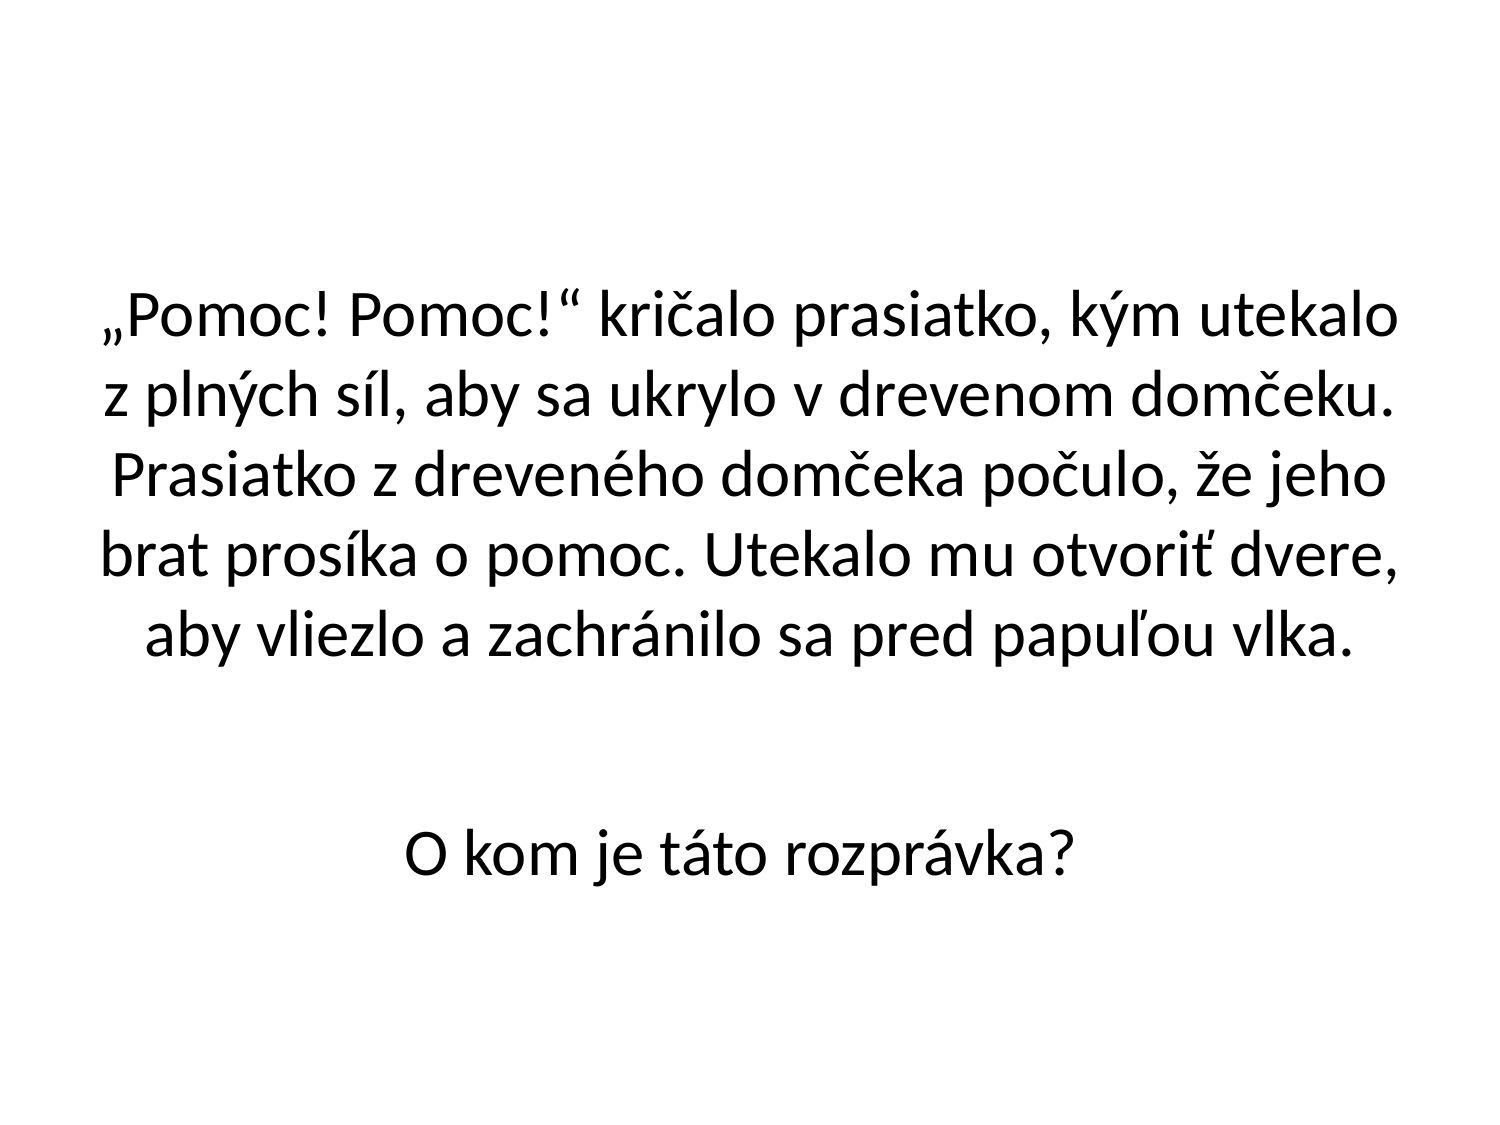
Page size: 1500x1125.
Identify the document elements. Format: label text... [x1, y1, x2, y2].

list „Pomoc! Pomoc!“ kričalo prasiatko, kým utekalo z plných síl, aby sa ukrylo v drevenom domčeku. Prasiatko z dreveného domčeka počulo, že jeho brat prosíka o pomoc. Utekalo mu otvoriť dvere, aby vliezlo a zachránilo sa pred papuľou vlka. O kom je táto rozprávka? [75, 262, 1425, 1005]
